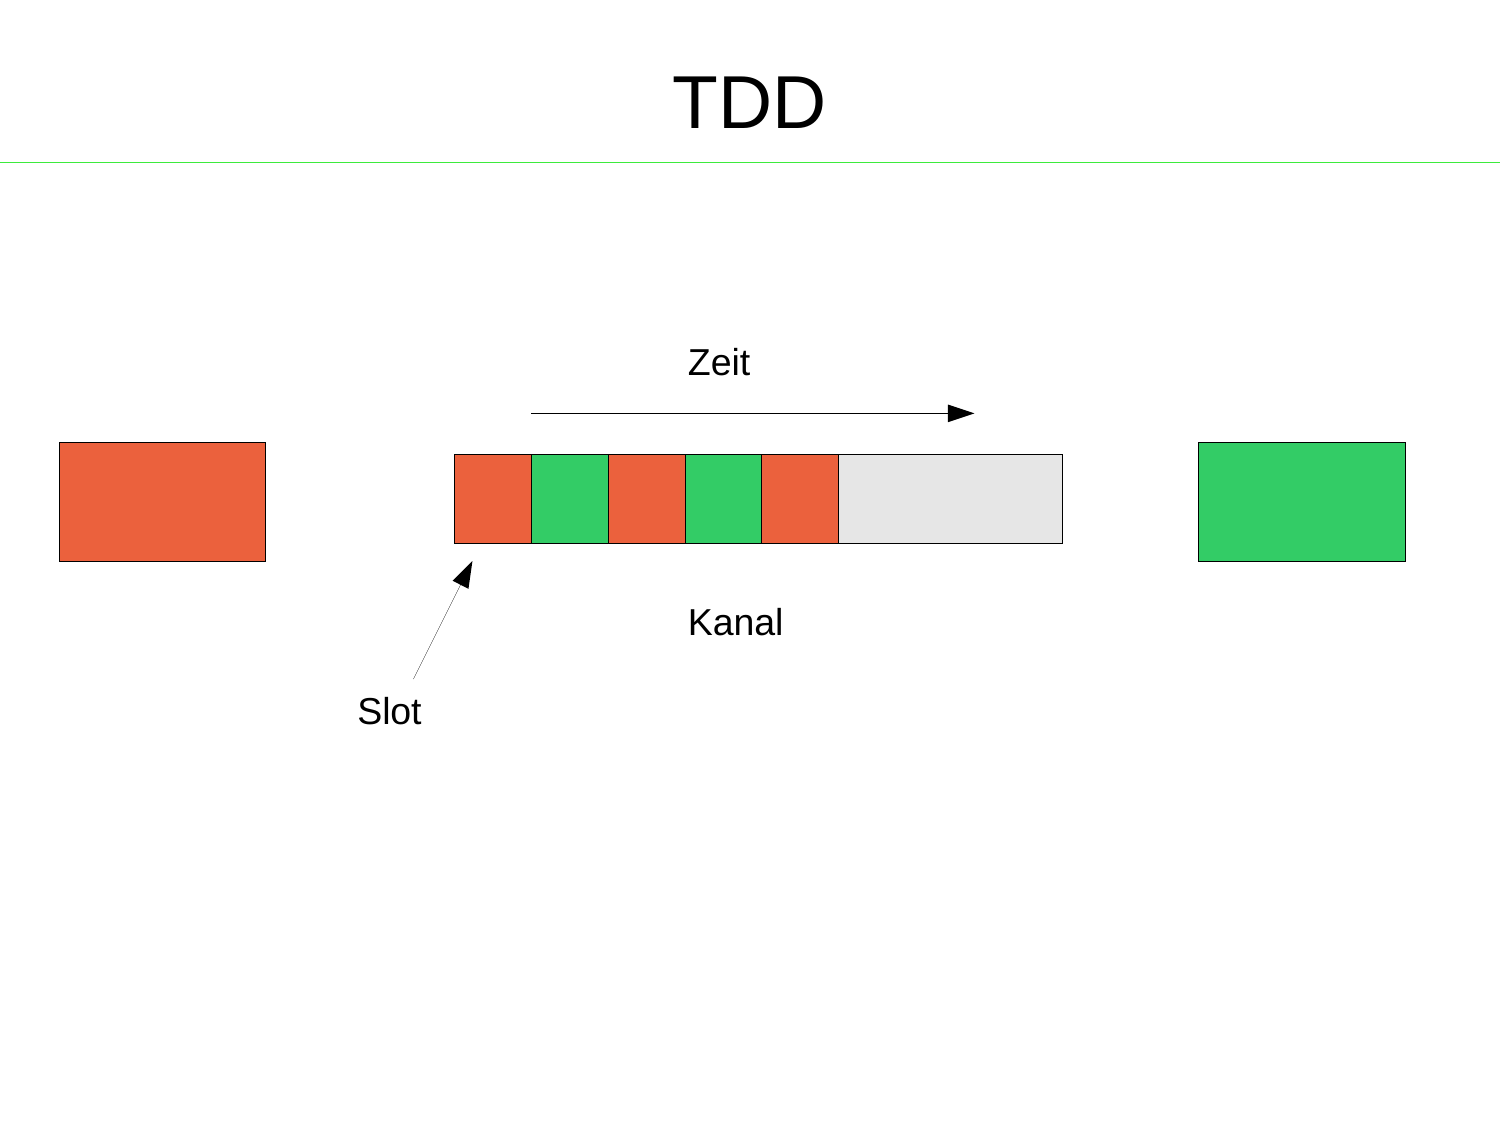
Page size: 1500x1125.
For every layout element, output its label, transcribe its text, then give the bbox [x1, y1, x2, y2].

text_box [1198, 442, 1406, 562]
text_box Zeit [673, 330, 939, 391]
text_box Slot [342, 679, 609, 740]
text_box [454, 454, 1063, 544]
text_box [59, 442, 266, 562]
title TDD [75, 49, 1426, 156]
text_box Kanal [673, 590, 939, 651]
